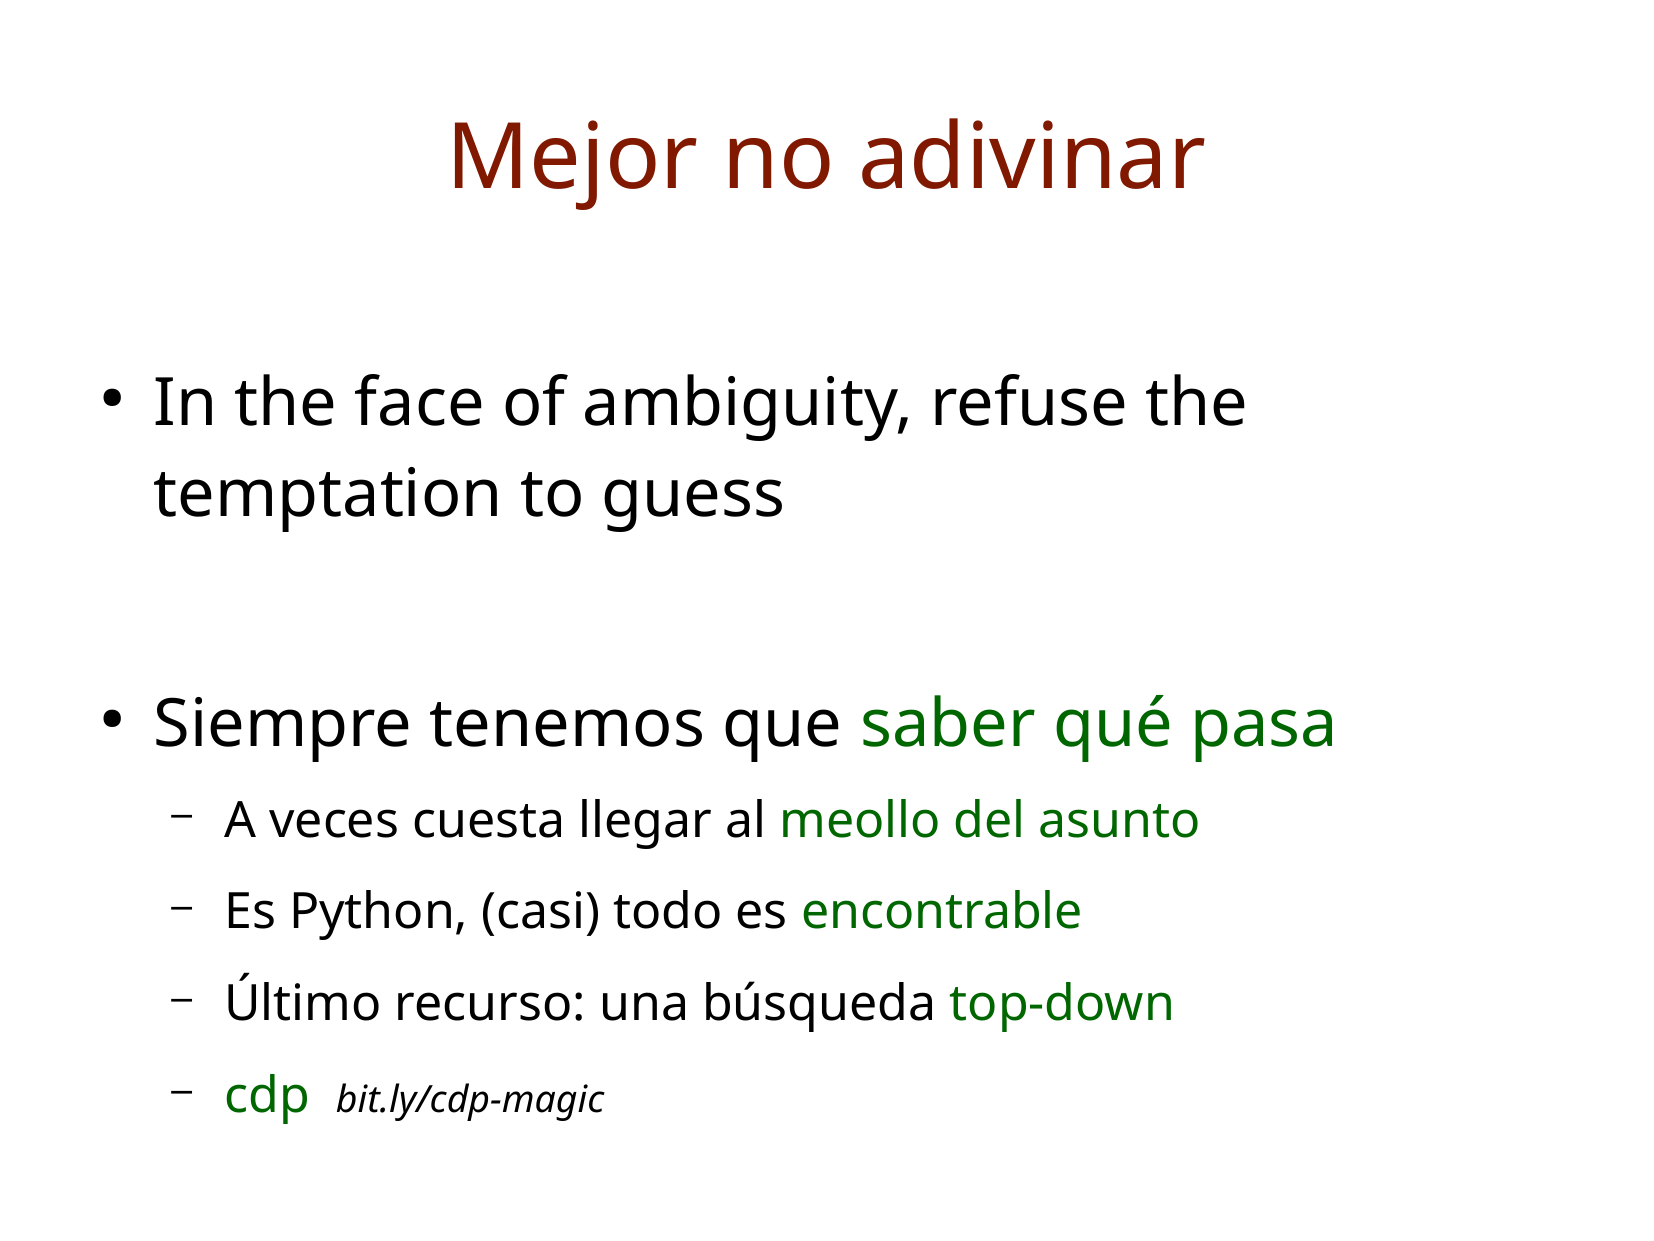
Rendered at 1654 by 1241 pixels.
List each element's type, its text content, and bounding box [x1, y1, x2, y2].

title Mejor no adivinar [82, 49, 1571, 257]
list In the face of ambiguity, refuse the temptation to guess Siempre tenemos que saber qué pasa A veces cuesta llegar al meollo del asunto Es Python, (casi) todo es encontrable Último recurso: una búsqueda top-down cdp bit.ly/cdp-magic [82, 354, 1571, 1216]
